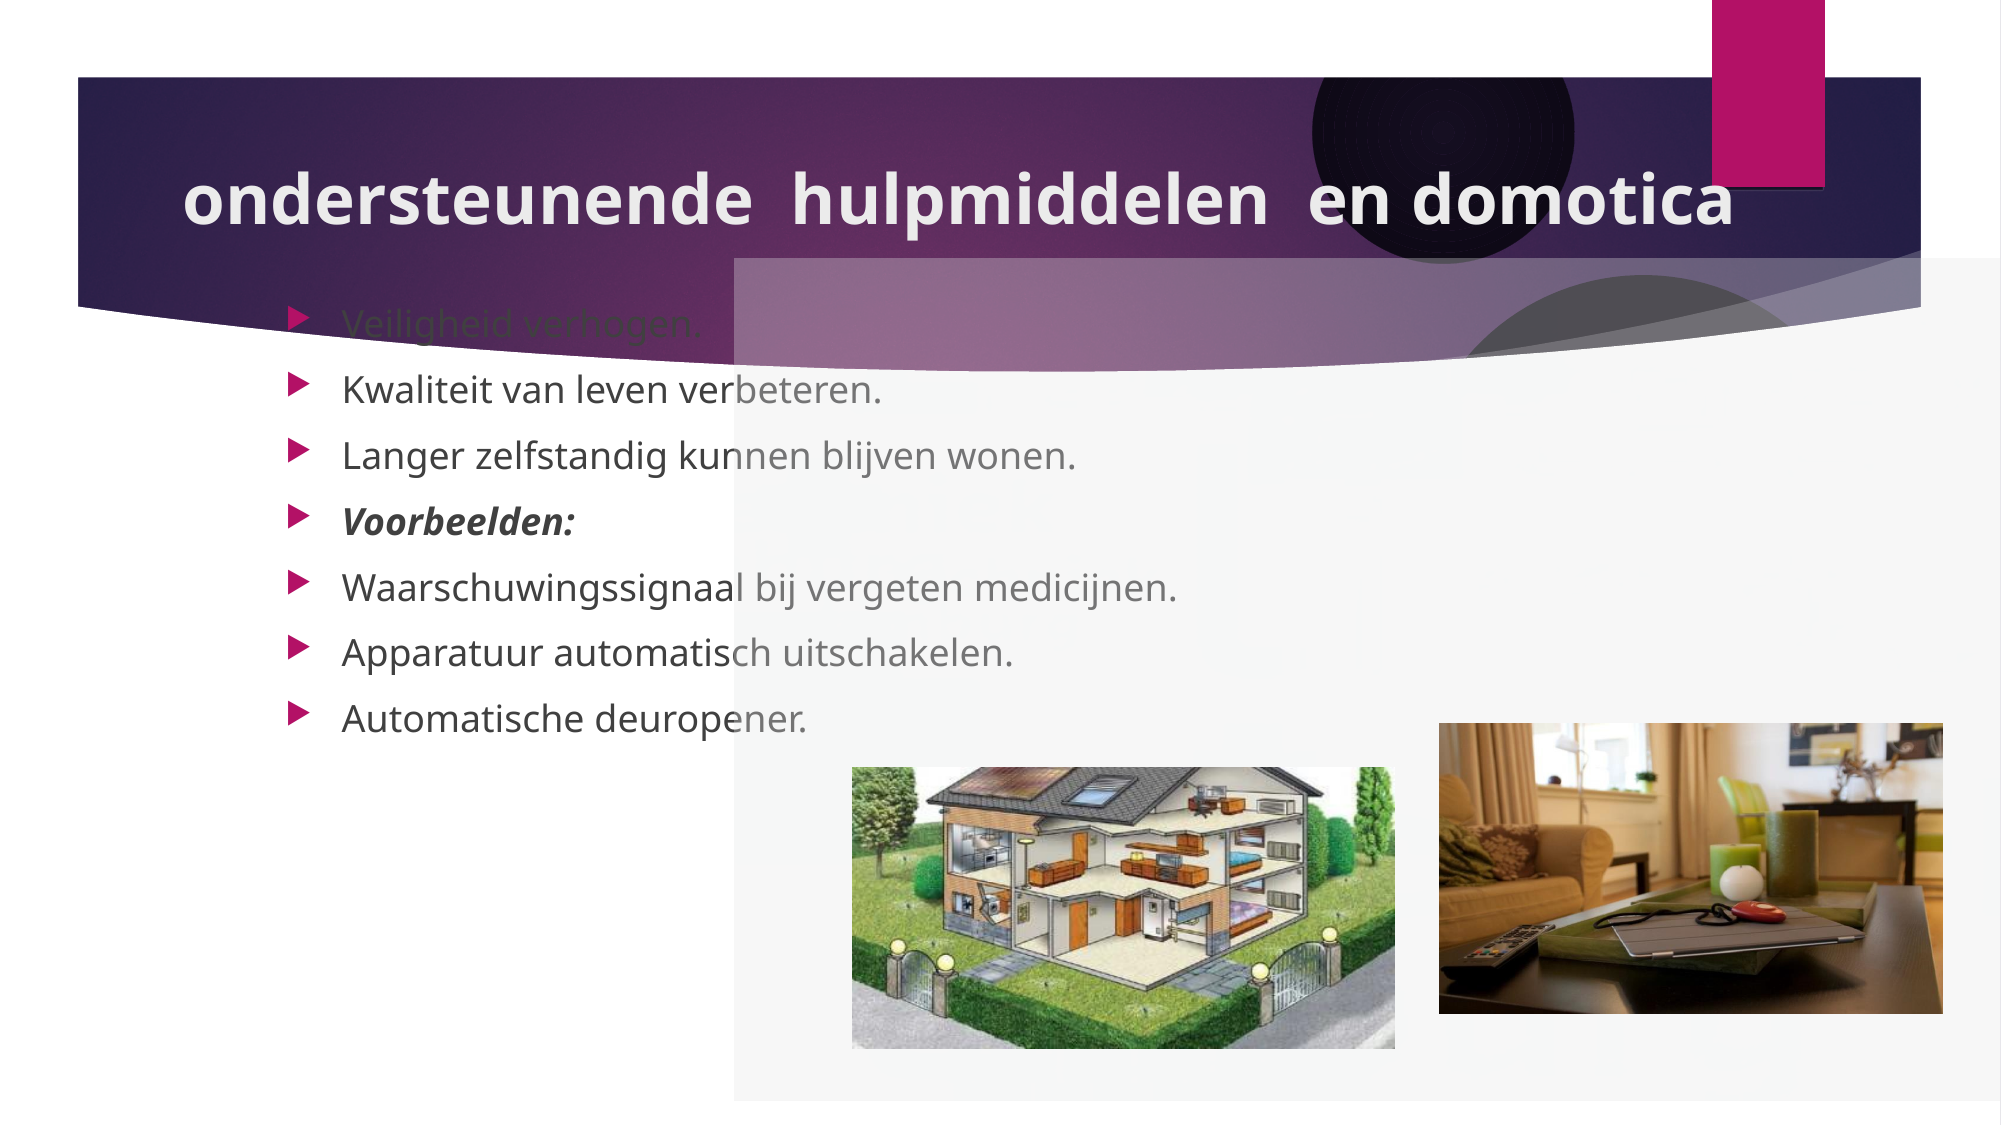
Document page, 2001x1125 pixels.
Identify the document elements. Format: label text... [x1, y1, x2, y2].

picture [734, 257, 2000, 1101]
list Veiligheid verhogen. Kwaliteit van leven verbeteren. Langer zelfstandig kunnen blijven wonen. Voorbeelden: Waarschuwingssignaal bij vergeten medicijnen. Apparatuur automatisch uitschakelen. Automatische deuropener. [270, 292, 734, 953]
title ondersteunende hulpmiddelen en domotica [168, 134, 1763, 342]
